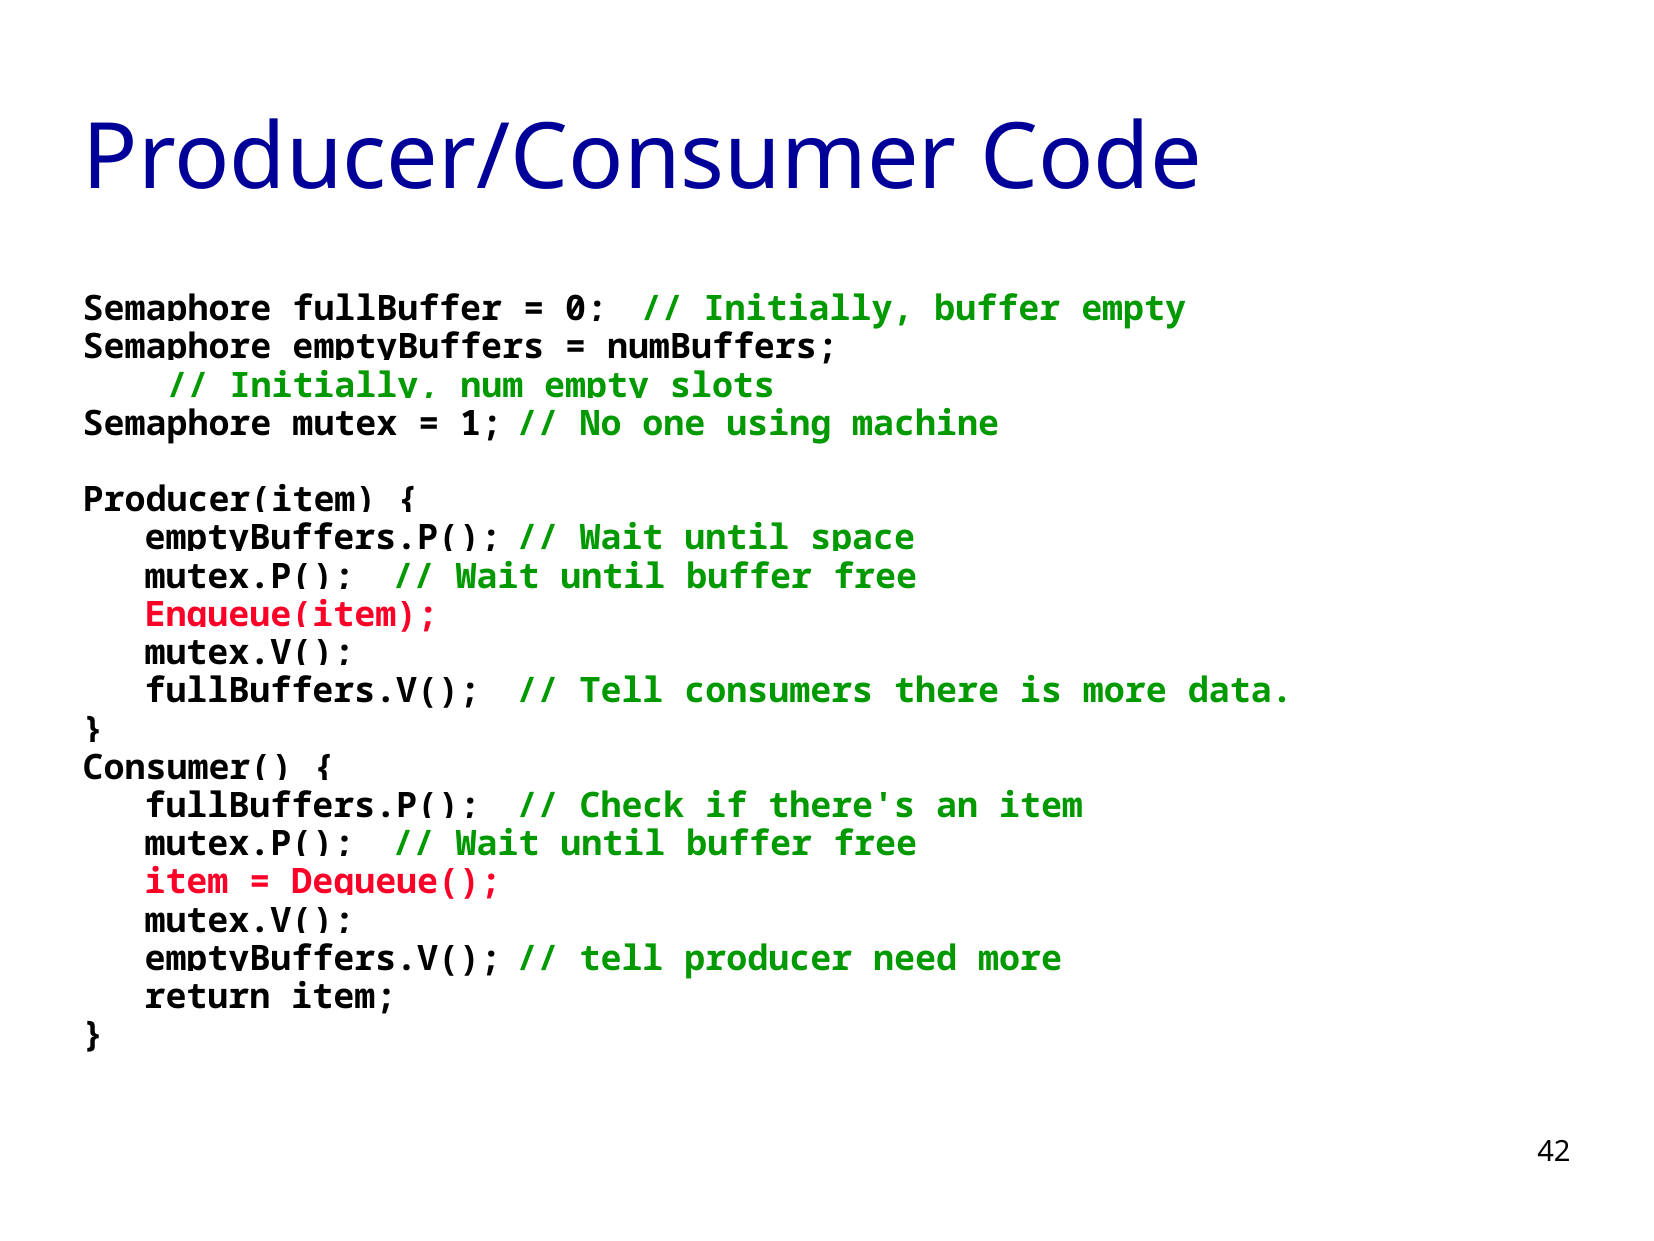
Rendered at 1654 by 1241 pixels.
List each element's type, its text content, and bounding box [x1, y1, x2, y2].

list Semaphore fullBuffer = 0; // Initially, buffer empty Semaphore emptyBuffers = numBuffers; // Initially, num empty slots Semaphore mutex = 1; // No one using machine Producer(item) { emptyBuffers.P(); // Wait until space mutex.P(); // Wait until buffer free Enqueue(item); mutex.V(); fullBuffers.V(); // Tell consumers there is more data. } Consumer() { fullBuffers.P(); // Check if there's an item mutex.P(); // Wait until buffer free item = Dequeue(); mutex.V(); emptyBuffers.V(); // tell producer need more return item; } [82, 290, 1571, 1096]
title Producer/Consumer Code [82, 49, 1571, 257]
